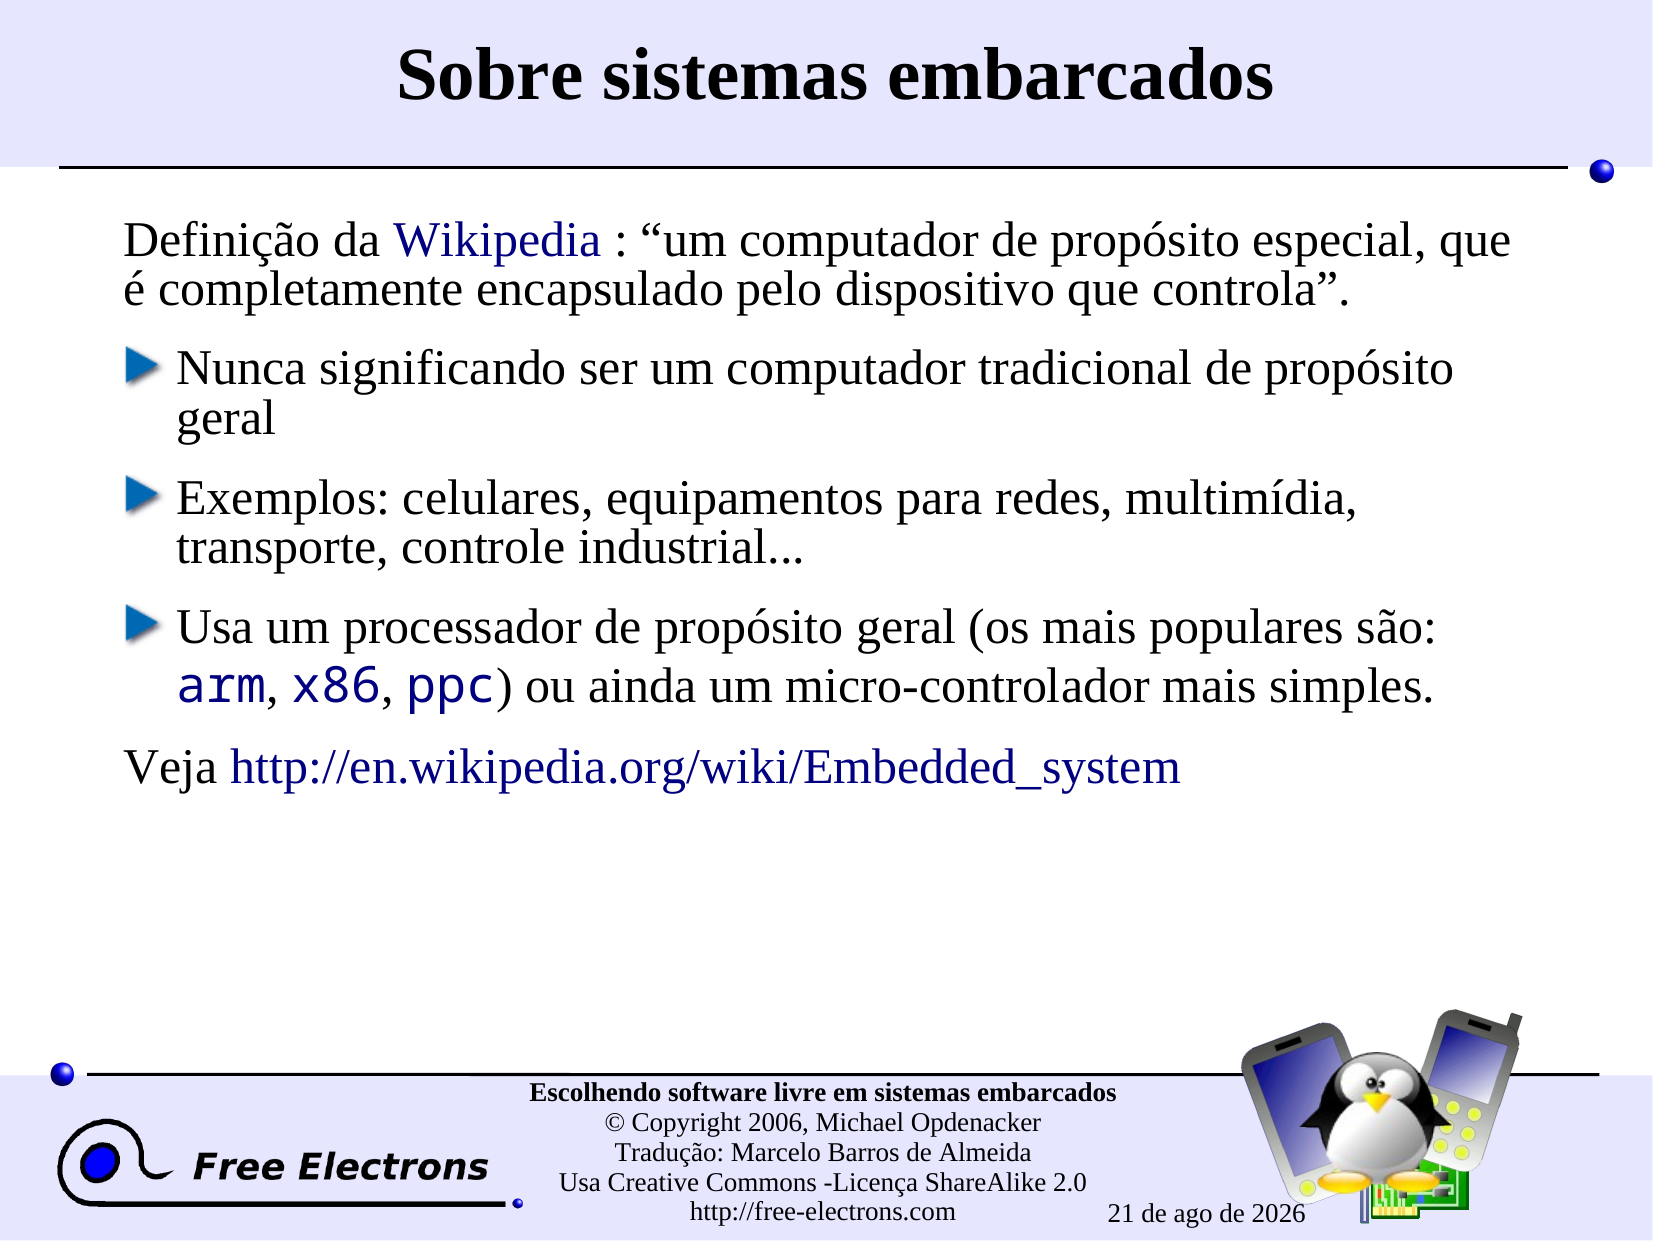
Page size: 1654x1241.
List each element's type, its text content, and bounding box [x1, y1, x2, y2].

picture [50, 1108, 527, 1216]
title Sobre sistemas embarcados [33, 25, 1603, 124]
list Definição da Wikipedia : “um computador de propósito especial, que é completamente encapsulado pelo dispositivo que controla”. Nunca significando ser um computador tradicional de propósito geral Exemplos: celulares, equipamentos para redes, multimídia, transporte, controle industrial... Usa um processador de propósito geral (os mais populares são: arm, x86, ppc) ou ainda um micro-controlador mais simples. Veja http://en.wikipedia.org/wiki/Embedded_system [105, 216, 1518, 1067]
picture [1231, 1008, 1537, 1241]
